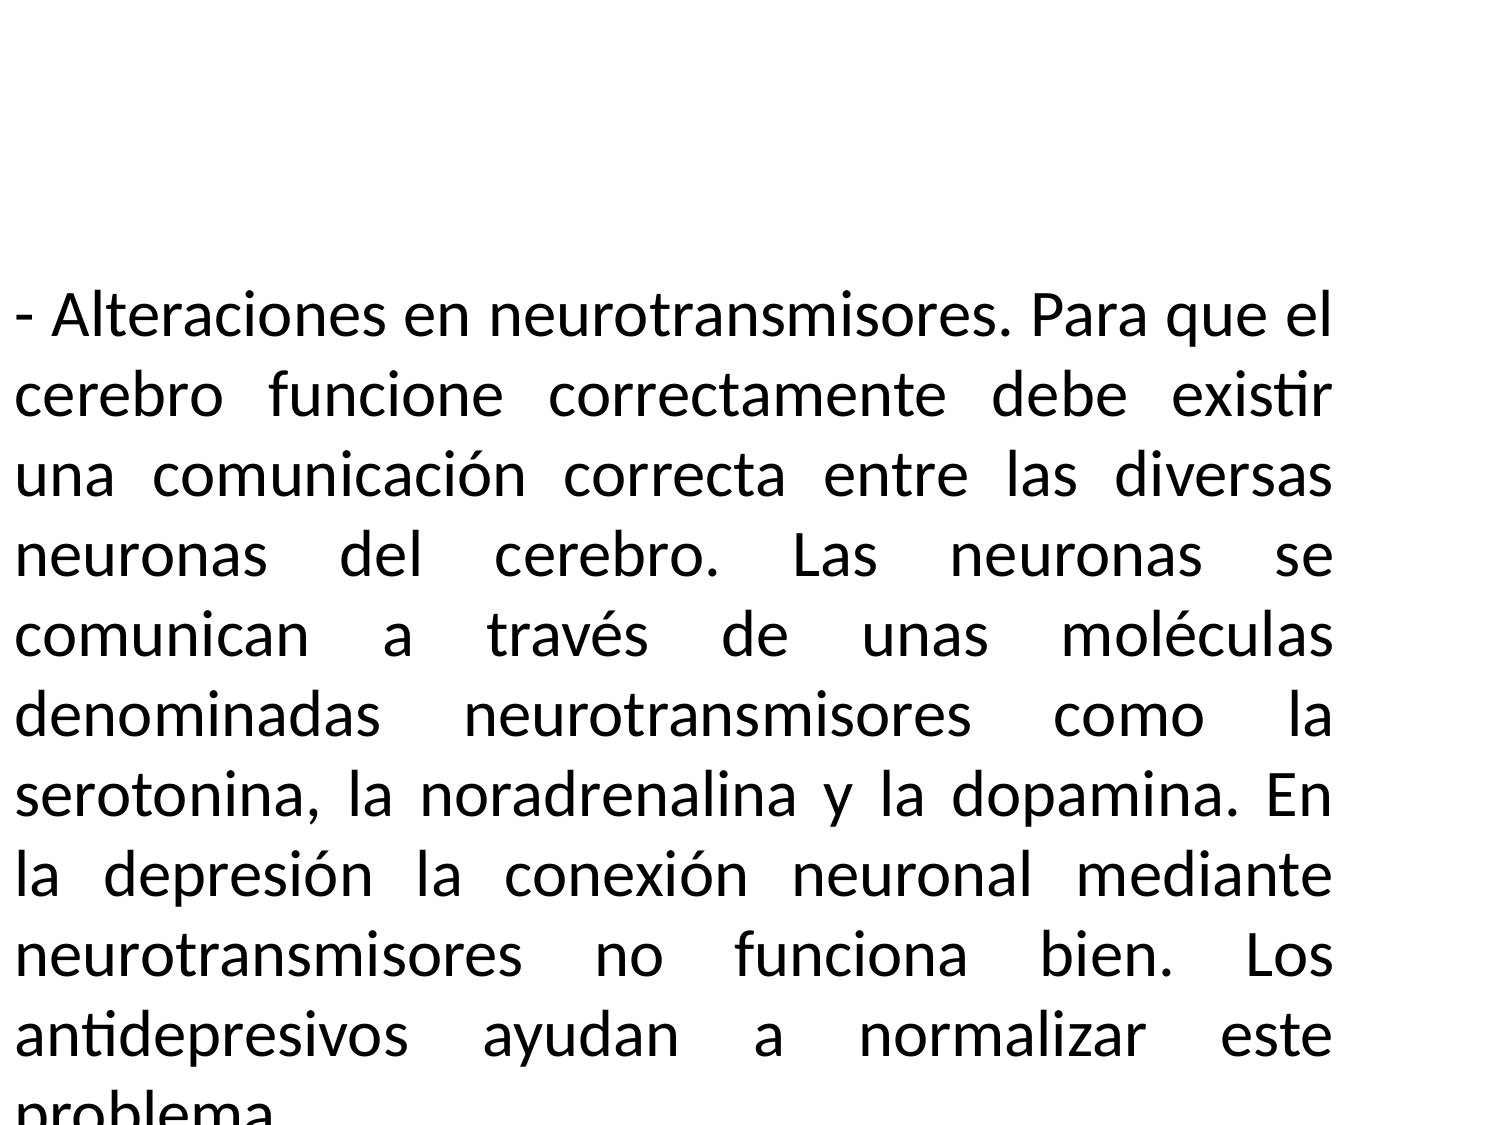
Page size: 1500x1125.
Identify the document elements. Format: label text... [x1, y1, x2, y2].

list - Alteraciones en neurotransmisores. Para que el cerebro funcione correctamente debe existir una comunicación correcta entre las diversas neuronas del cerebro. Las neuronas se comunican a través de unas moléculas denominadas neurotransmisores como la serotonina, la noradrenalina y la dopamina. En la depresión la conexión neuronal mediante neurotransmisores no funciona bien. Los antidepresivos ayudan a normalizar este problema [0, 262, 1350, 1005]
